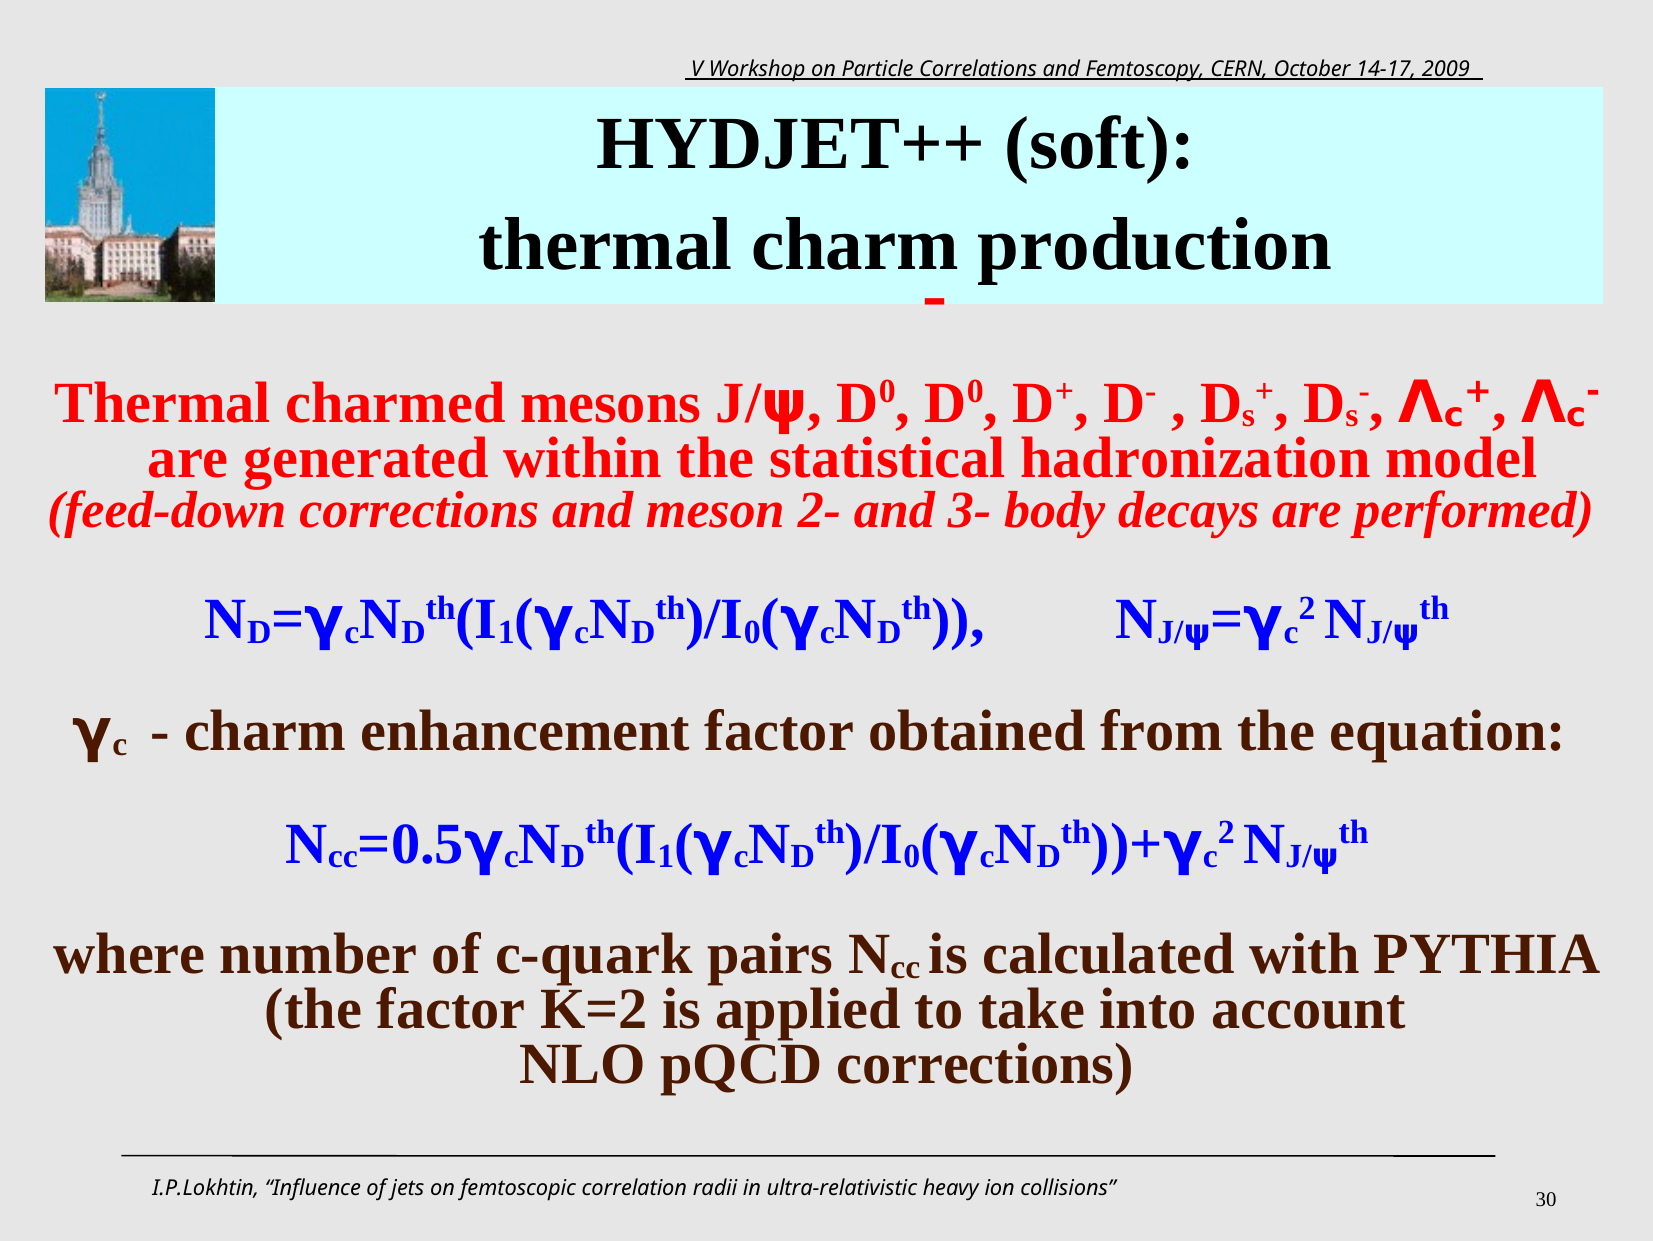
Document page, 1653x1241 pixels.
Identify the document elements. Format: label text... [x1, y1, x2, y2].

text_box - [892, 253, 1010, 343]
picture [172, 222, 204, 231]
picture [45, 90, 135, 231]
subtitle Thermal charmed mesons J/ψ, D0, D0, D+, D- , Ds+, Ds-, Λc+, Λc- are generated within the statistical hadronization model (feed-down corrections and meson 2- and 3- body decays are performed) ND=γcNDth(I1(γcNDth)/I0(γcNDth)), NJ/ψ=γc2 NJ/ψth γc - charm enhancement factor obtained from the equation: Ncc=0.5γcNDth(I1(γcNDth)/I0(γcNDth))+γc2 NJ/ψth where number of c-quark pairs Ncc is calculated with PYTHIA (the factor K=2 is applied to take into account NLO pQCD corrections) [12, 231, 1612, 1241]
title HYDJET++ (soft): thermal charm production [204, 73, 1608, 231]
